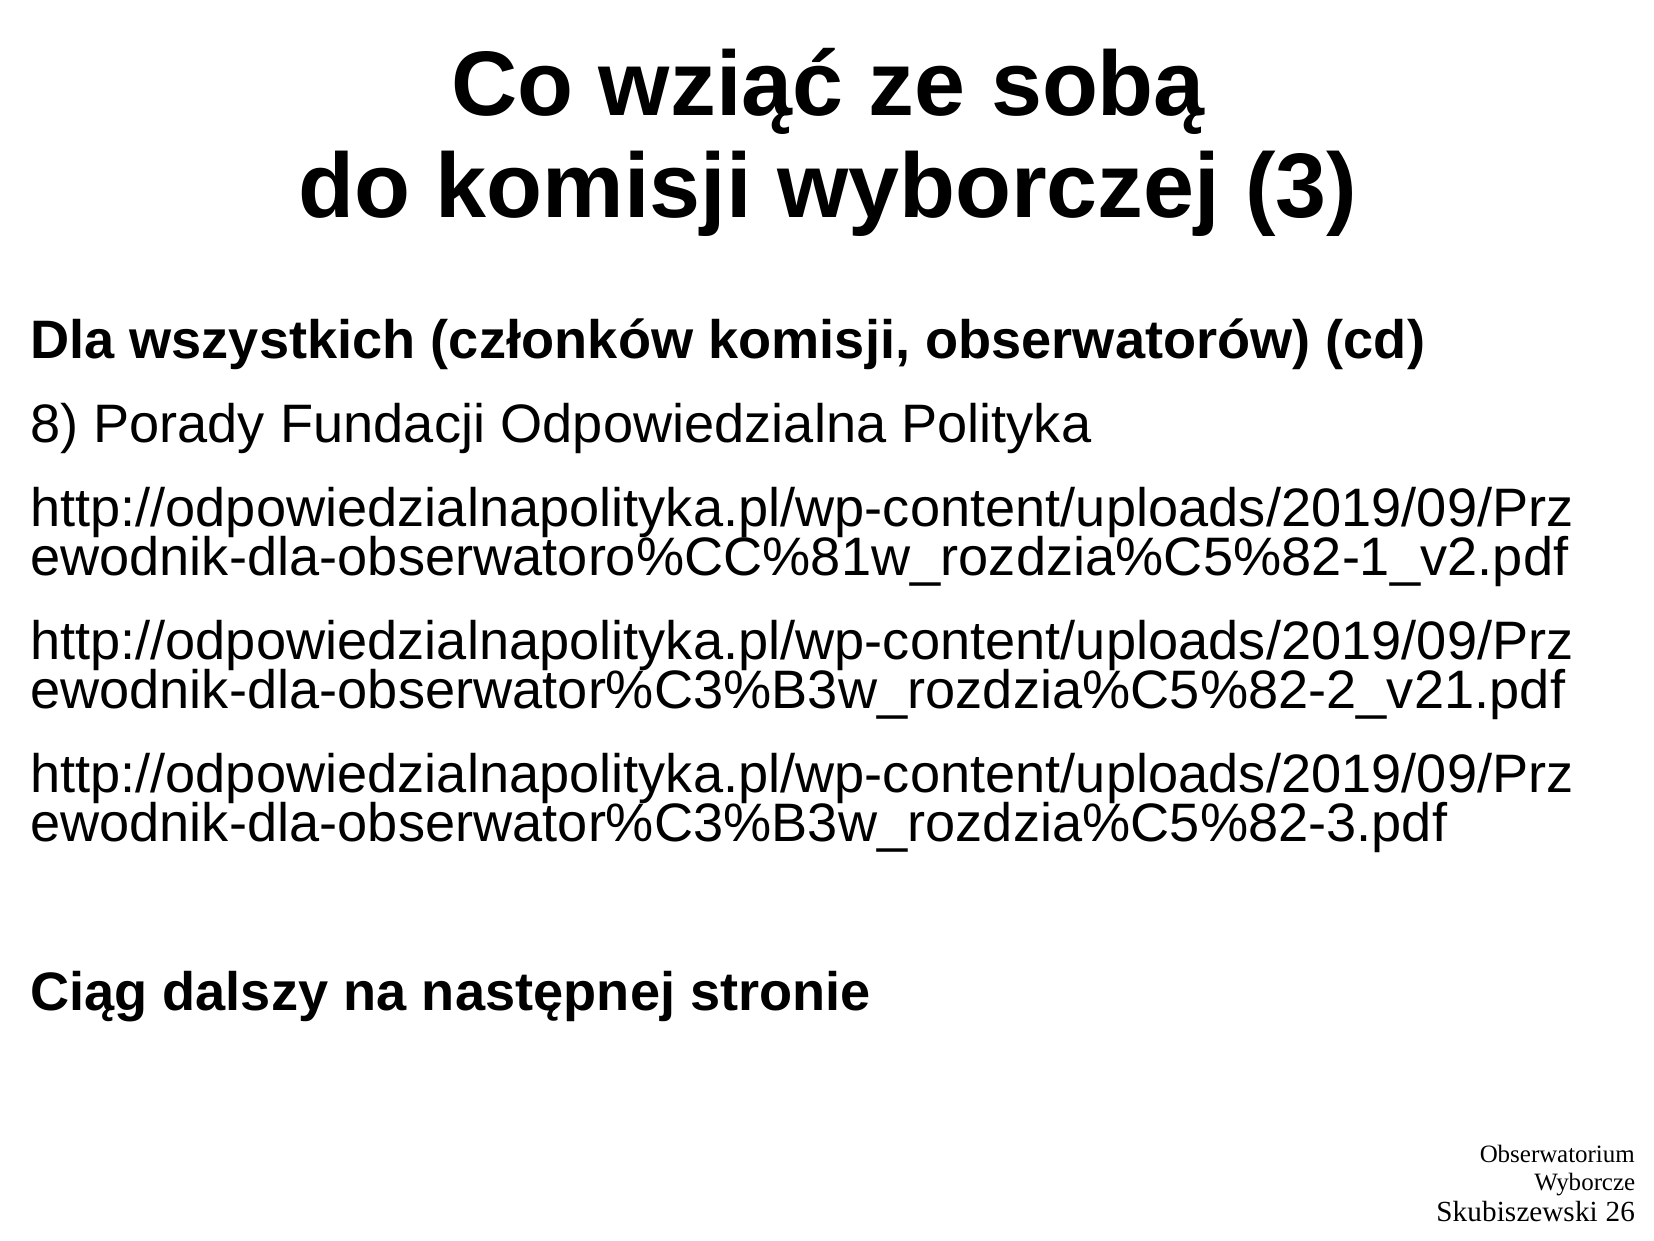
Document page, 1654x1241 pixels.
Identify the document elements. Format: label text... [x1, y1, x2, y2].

title Co wziąć ze sobą do komisji wyborczej (3) [84, 32, 1573, 225]
list Dla wszystkich (członków komisji, obserwatorów) (cd) 8) Porady Fundacji Odpowiedzialna Polityka http://odpowiedzialnapolityka.pl/wp-content/uploads/2019/09/Przewodnik-dla-obserwatoro%CC%81w_rozdzia%C5%82-1_v2.pdf http://odpowiedzialnapolityka.pl/wp-content/uploads/2019/09/Przewodnik-dla-obserwator%C3%B3w_rozdzia%C5%82-2_v21.pdf http://odpowiedzialnapolityka.pl/wp-content/uploads/2019/09/Przewodnik-dla-obserwator%C3%B3w_rozdzia%C5%82-3.pdf Ciąg dalszy na następnej stronie [30, 225, 1583, 1241]
